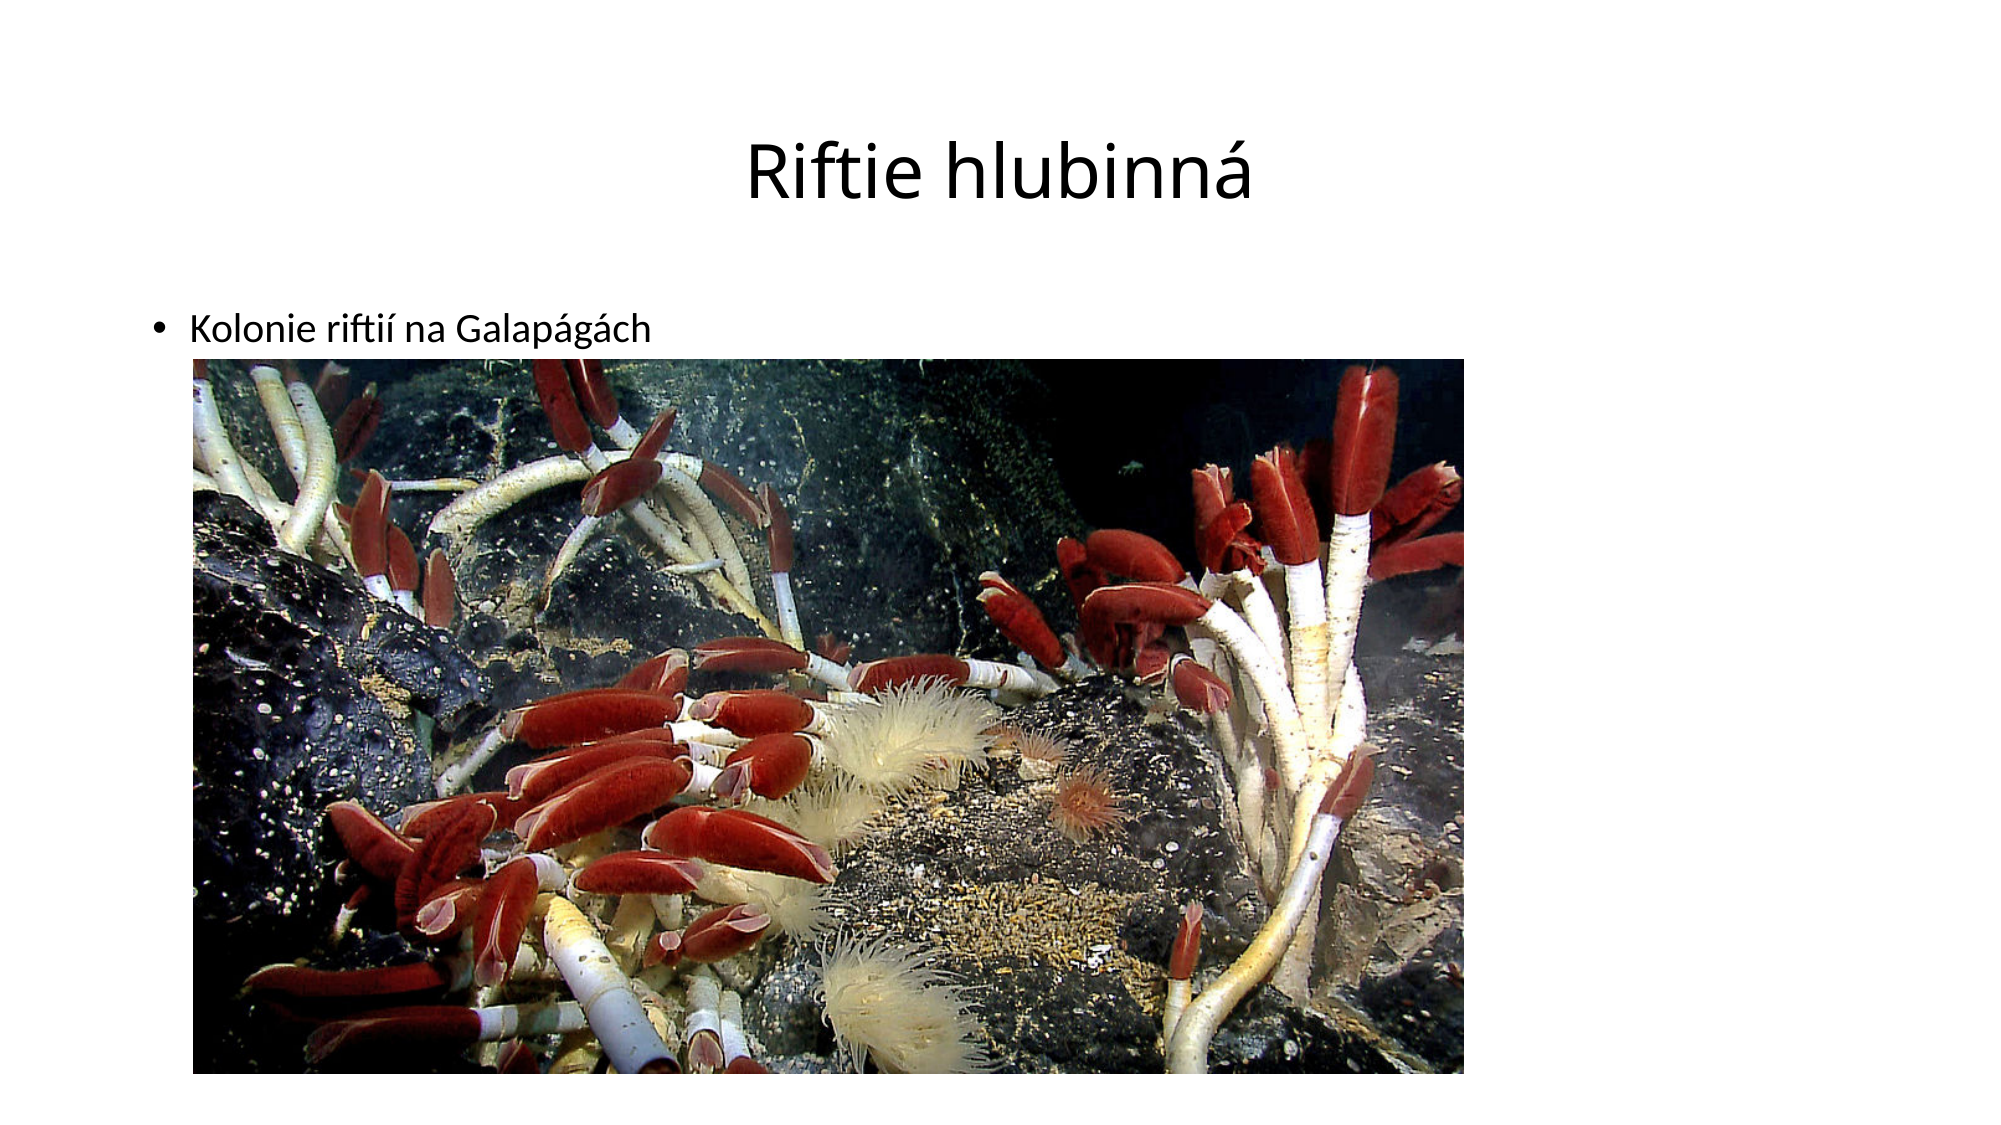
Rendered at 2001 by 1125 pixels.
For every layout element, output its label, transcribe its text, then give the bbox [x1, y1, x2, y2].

list Kolonie riftií na Galapágách [137, 299, 1863, 1014]
picture [193, 359, 1464, 1074]
title Riftie hlubinná [137, 59, 1863, 278]
